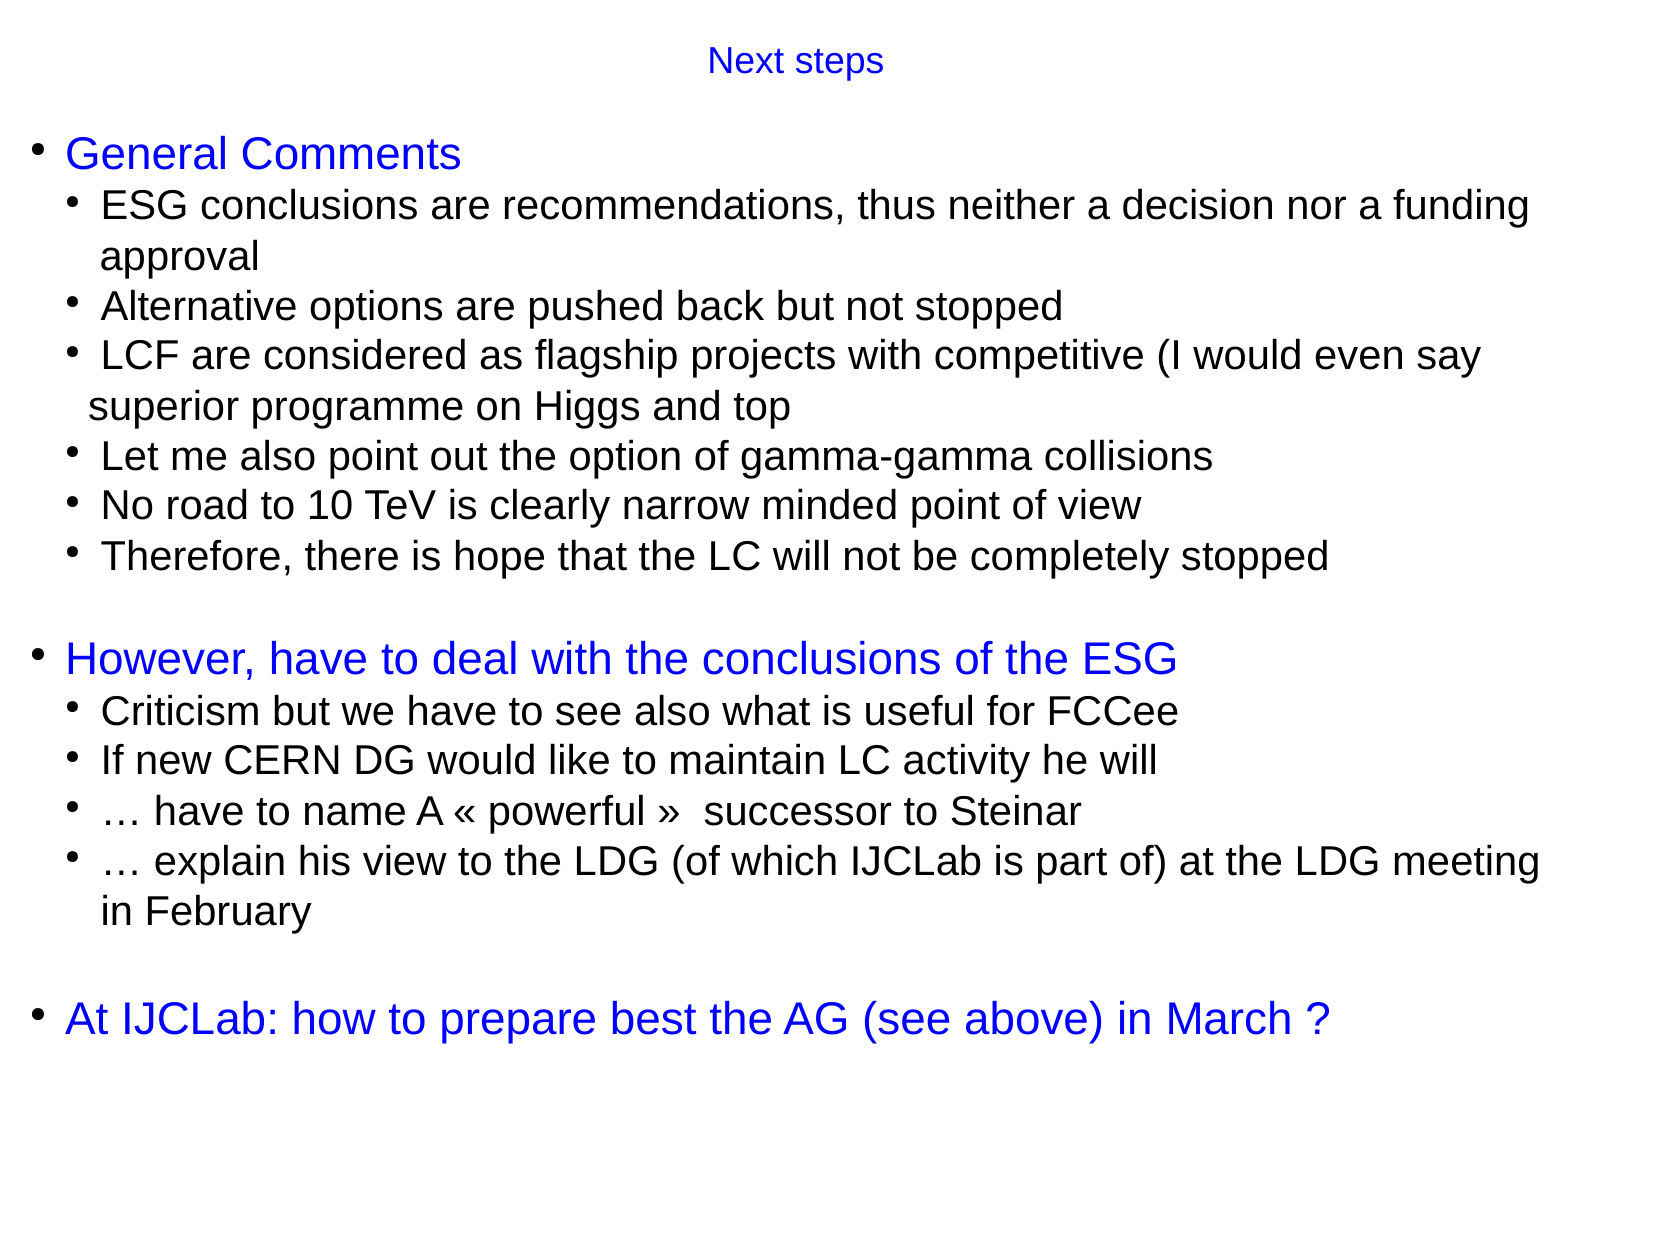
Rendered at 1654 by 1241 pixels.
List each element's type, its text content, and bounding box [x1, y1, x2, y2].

text_box Next steps [692, 30, 916, 91]
text_box General Comments ESG conclusions are recommendations, thus neither a decision nor a funding approval Alternative options are pushed back but not stopped LCF are considered as flagship projects with competitive (I would even say superior programme on Higgs and top Let me also point out the option of gamma-gamma collisions No road to 10 TeV is clearly narrow minded point of view Therefore, there is hope that the LC will not be completely stopped However, have to deal with the conclusions of the ESG Criticism but we have to see also what is useful for FCCee If new CERN DG would like to maintain LC activity he will … have to name A « powerful » successor to Steinar … explain his view to the LDG (of which IJCLab is part of) at the LDG meeting in February At IJCLab: how to prepare best the AG (see above) in March ? [15, 115, 1606, 1178]
